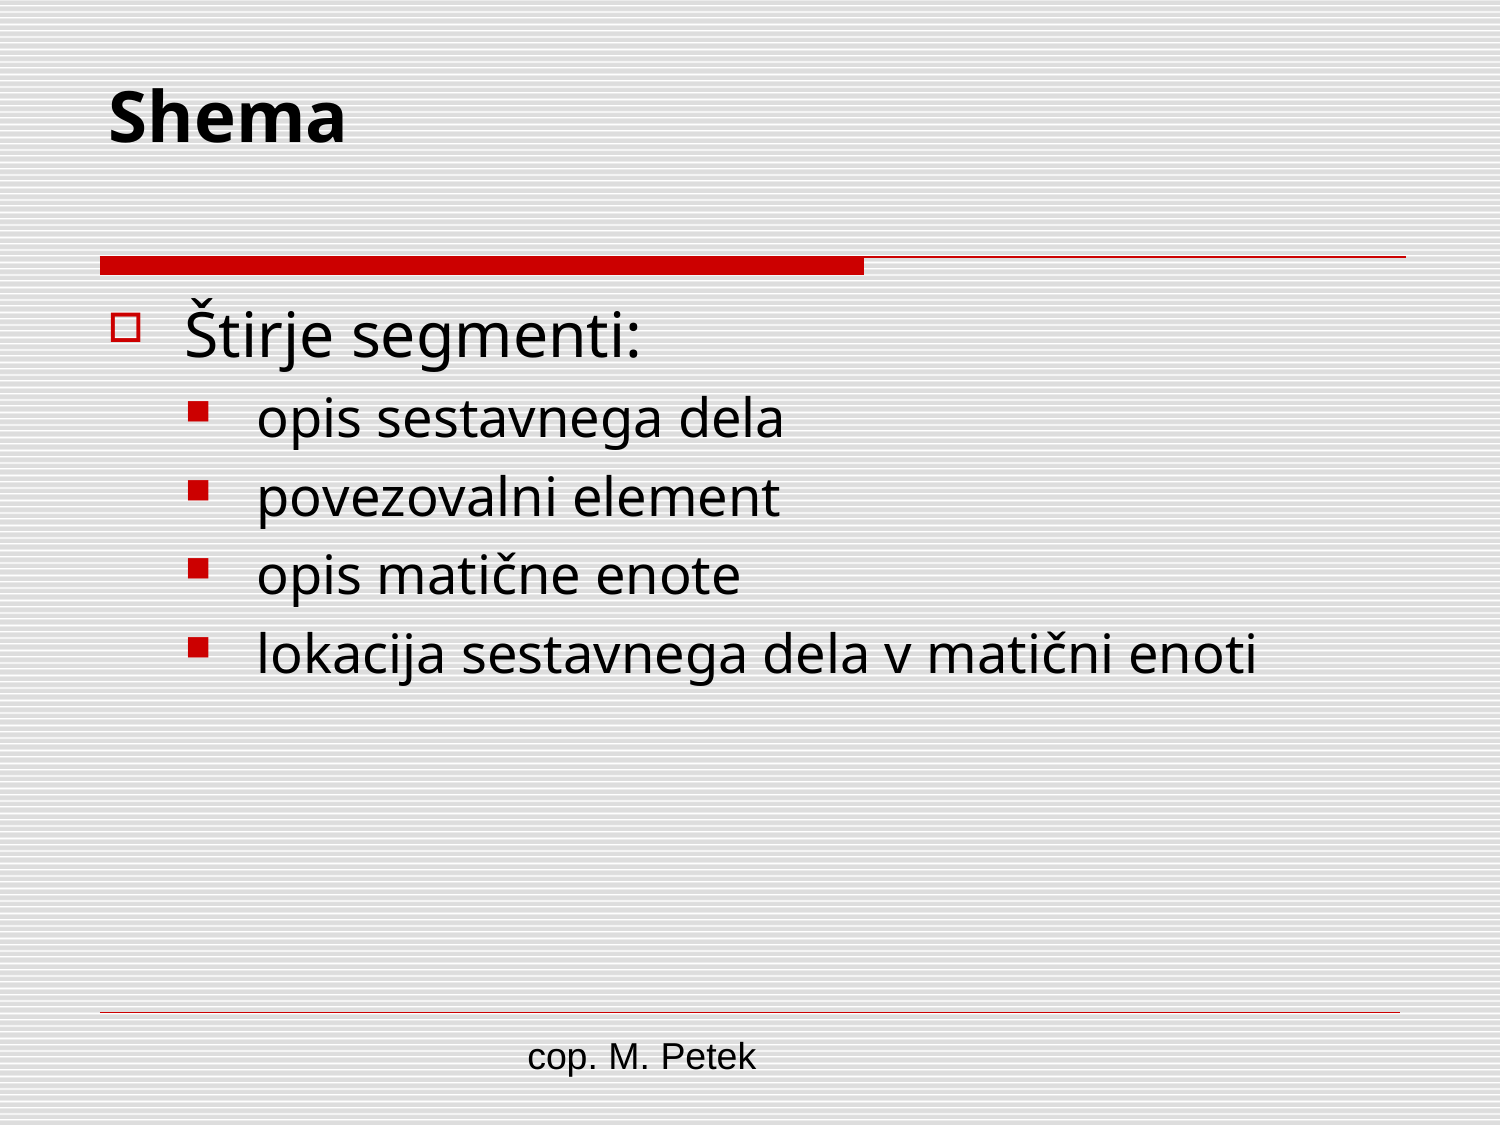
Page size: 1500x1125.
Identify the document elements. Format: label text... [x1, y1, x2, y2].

title Shema [94, 0, 1407, 250]
picture [0, 0, 1500, 1125]
list Štirje segmenti: opis sestavnega dela povezovalni element opis matične enote lokacija sestavnega dela v matični enoti [92, 287, 1406, 988]
